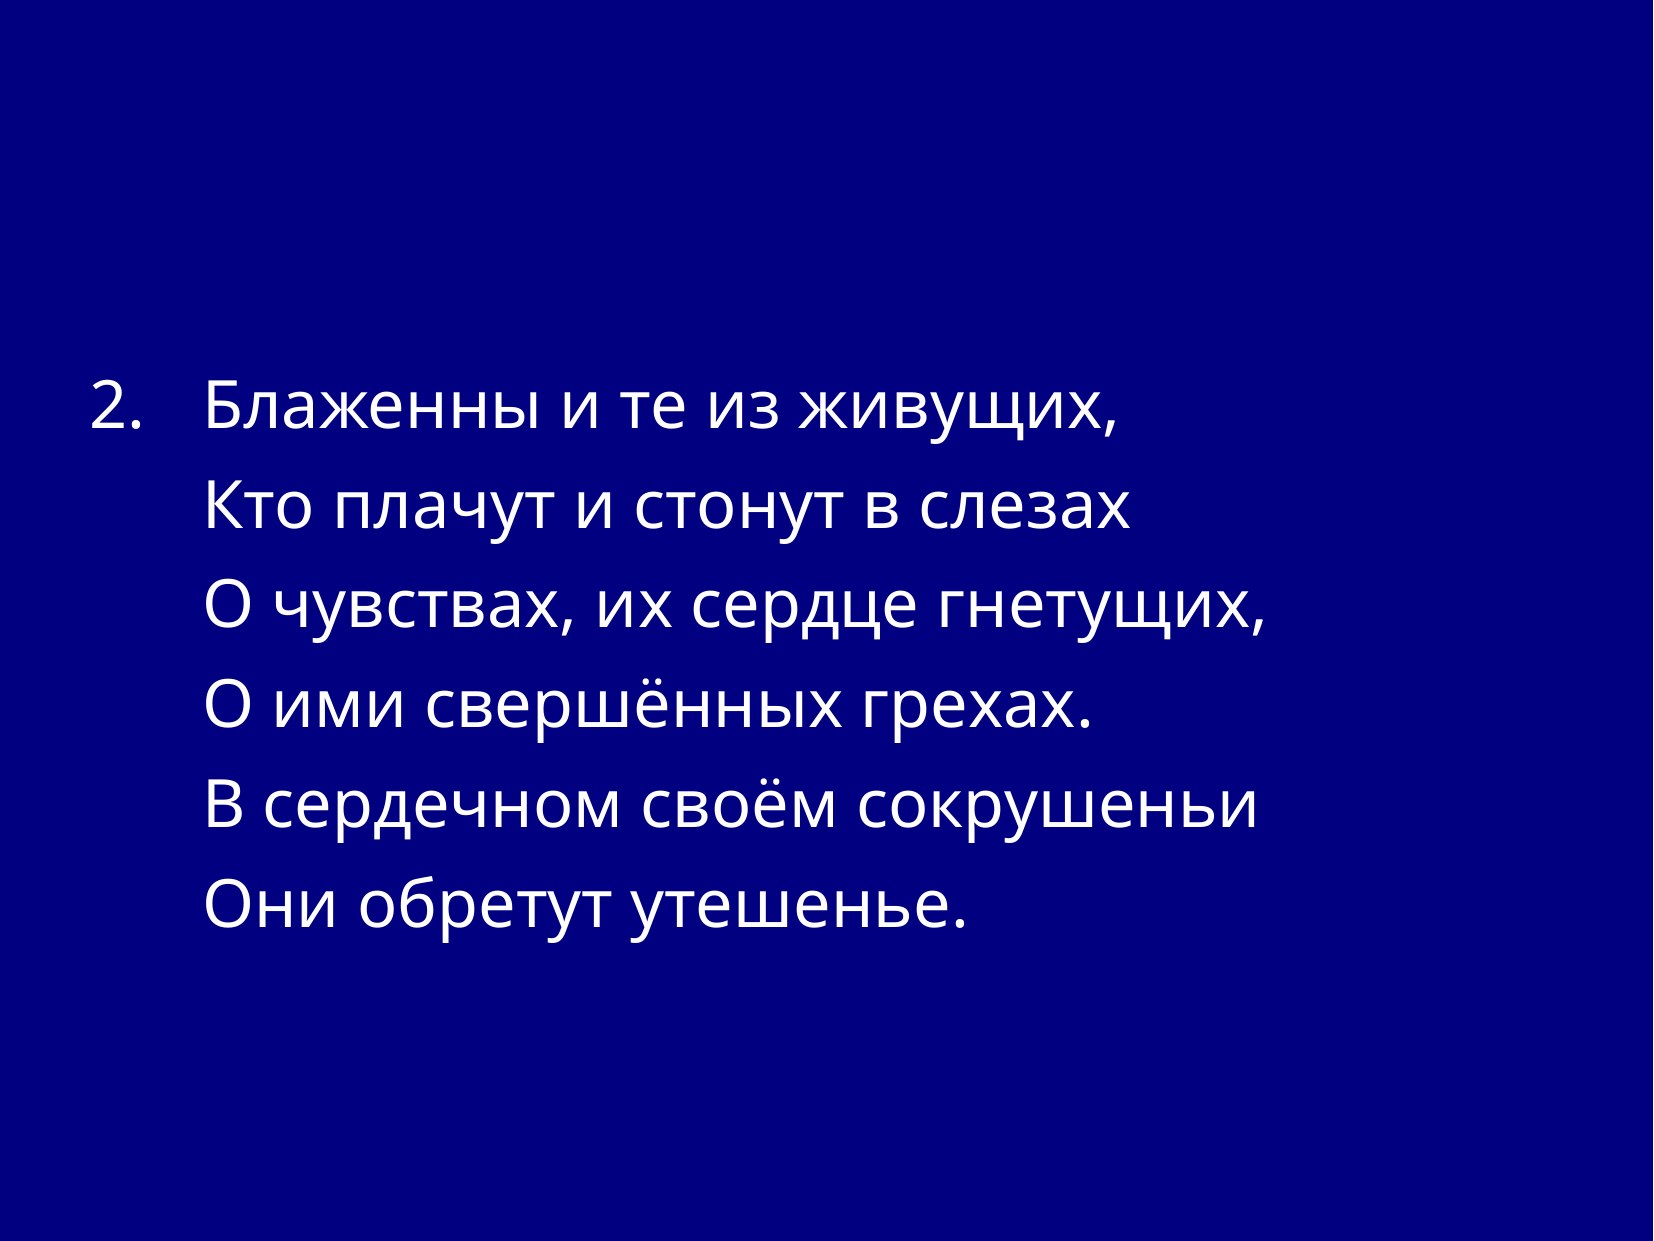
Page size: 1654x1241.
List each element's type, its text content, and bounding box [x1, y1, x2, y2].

text_box 2. Блаженны и те из живущих, Кто плачут и стонут в слезах О чувствах, их сердце гнетущих, О ими свершённых грехах. В сердечном своём сокрушеньи Они обретут утешенье. [75, 150, 1576, 1163]
